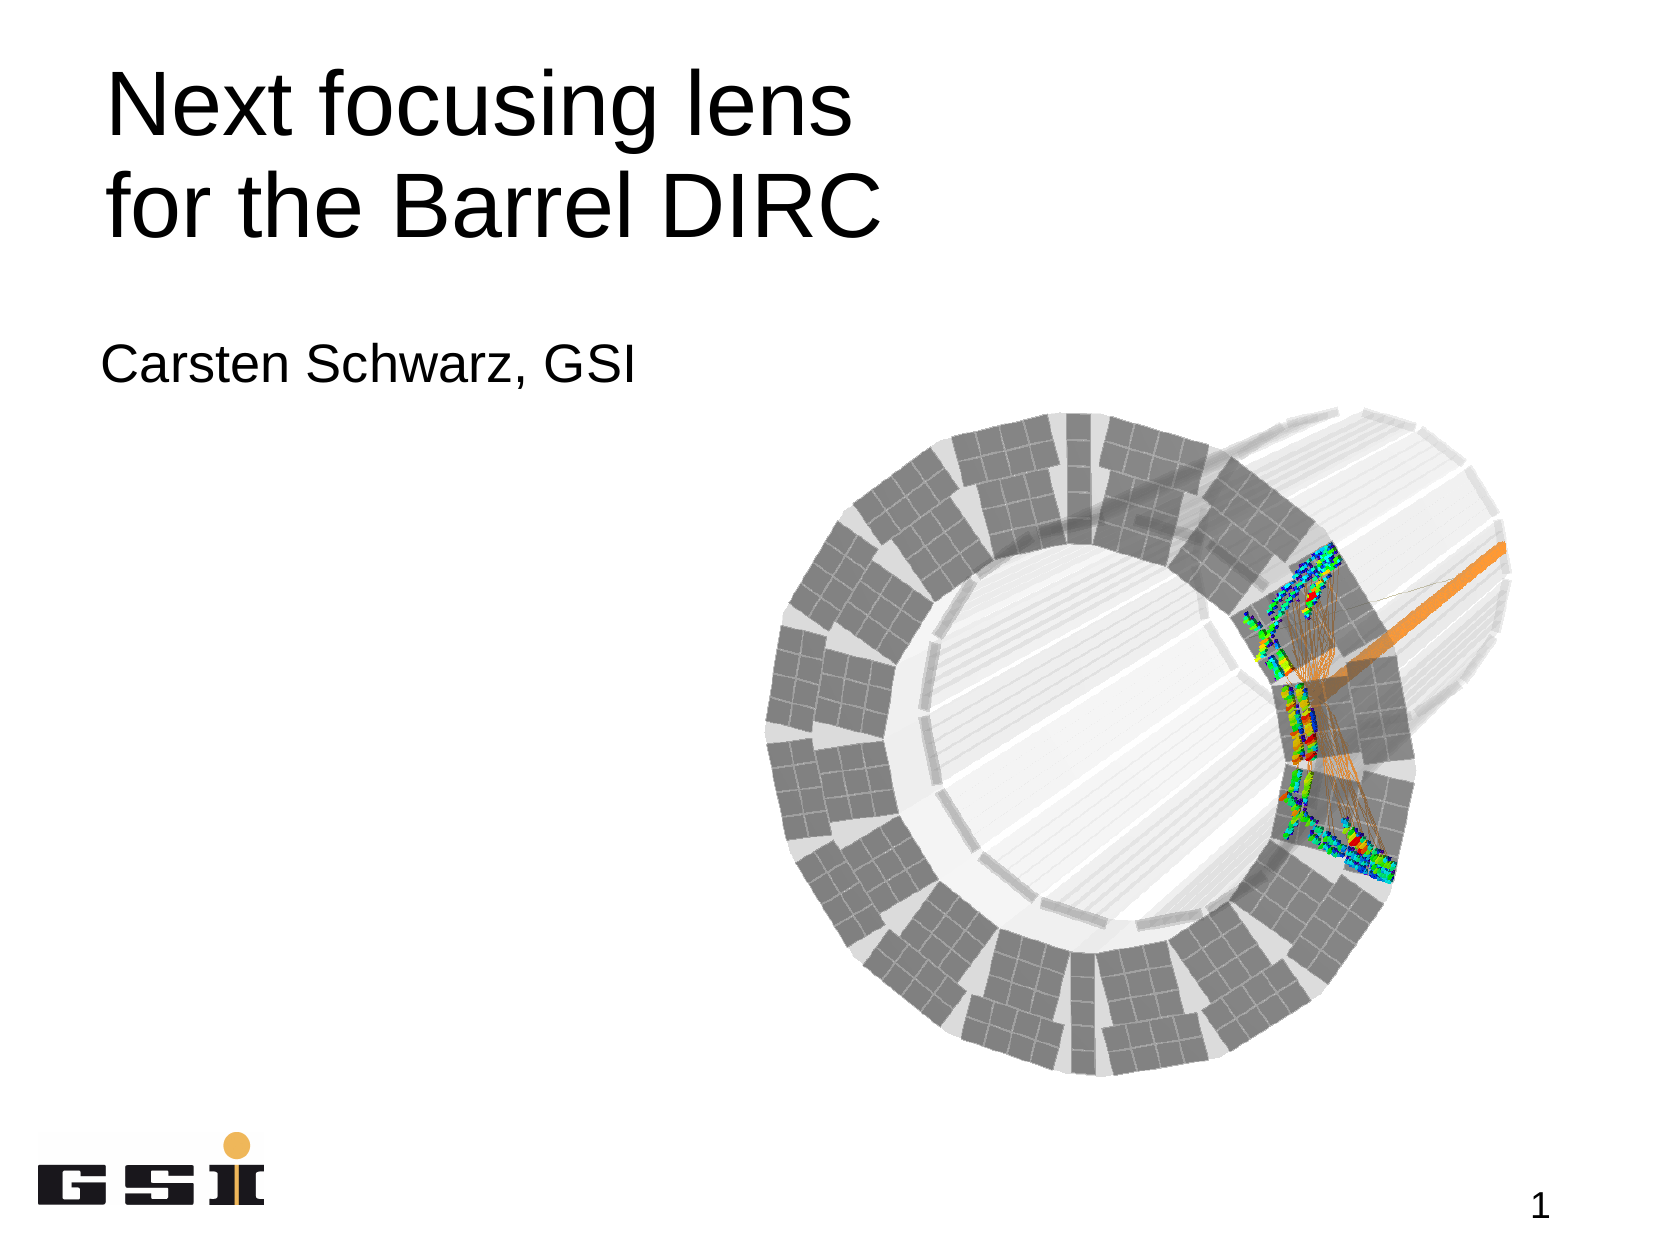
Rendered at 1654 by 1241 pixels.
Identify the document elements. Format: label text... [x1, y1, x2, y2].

picture [38, 1132, 264, 1205]
picture [763, 395, 1516, 1080]
text_box [811, 727, 854, 798]
text_box Carsten Schwarz, GSI [86, 323, 1464, 399]
title Next focusing lens for the Barrel DIRC [105, 43, 1571, 263]
